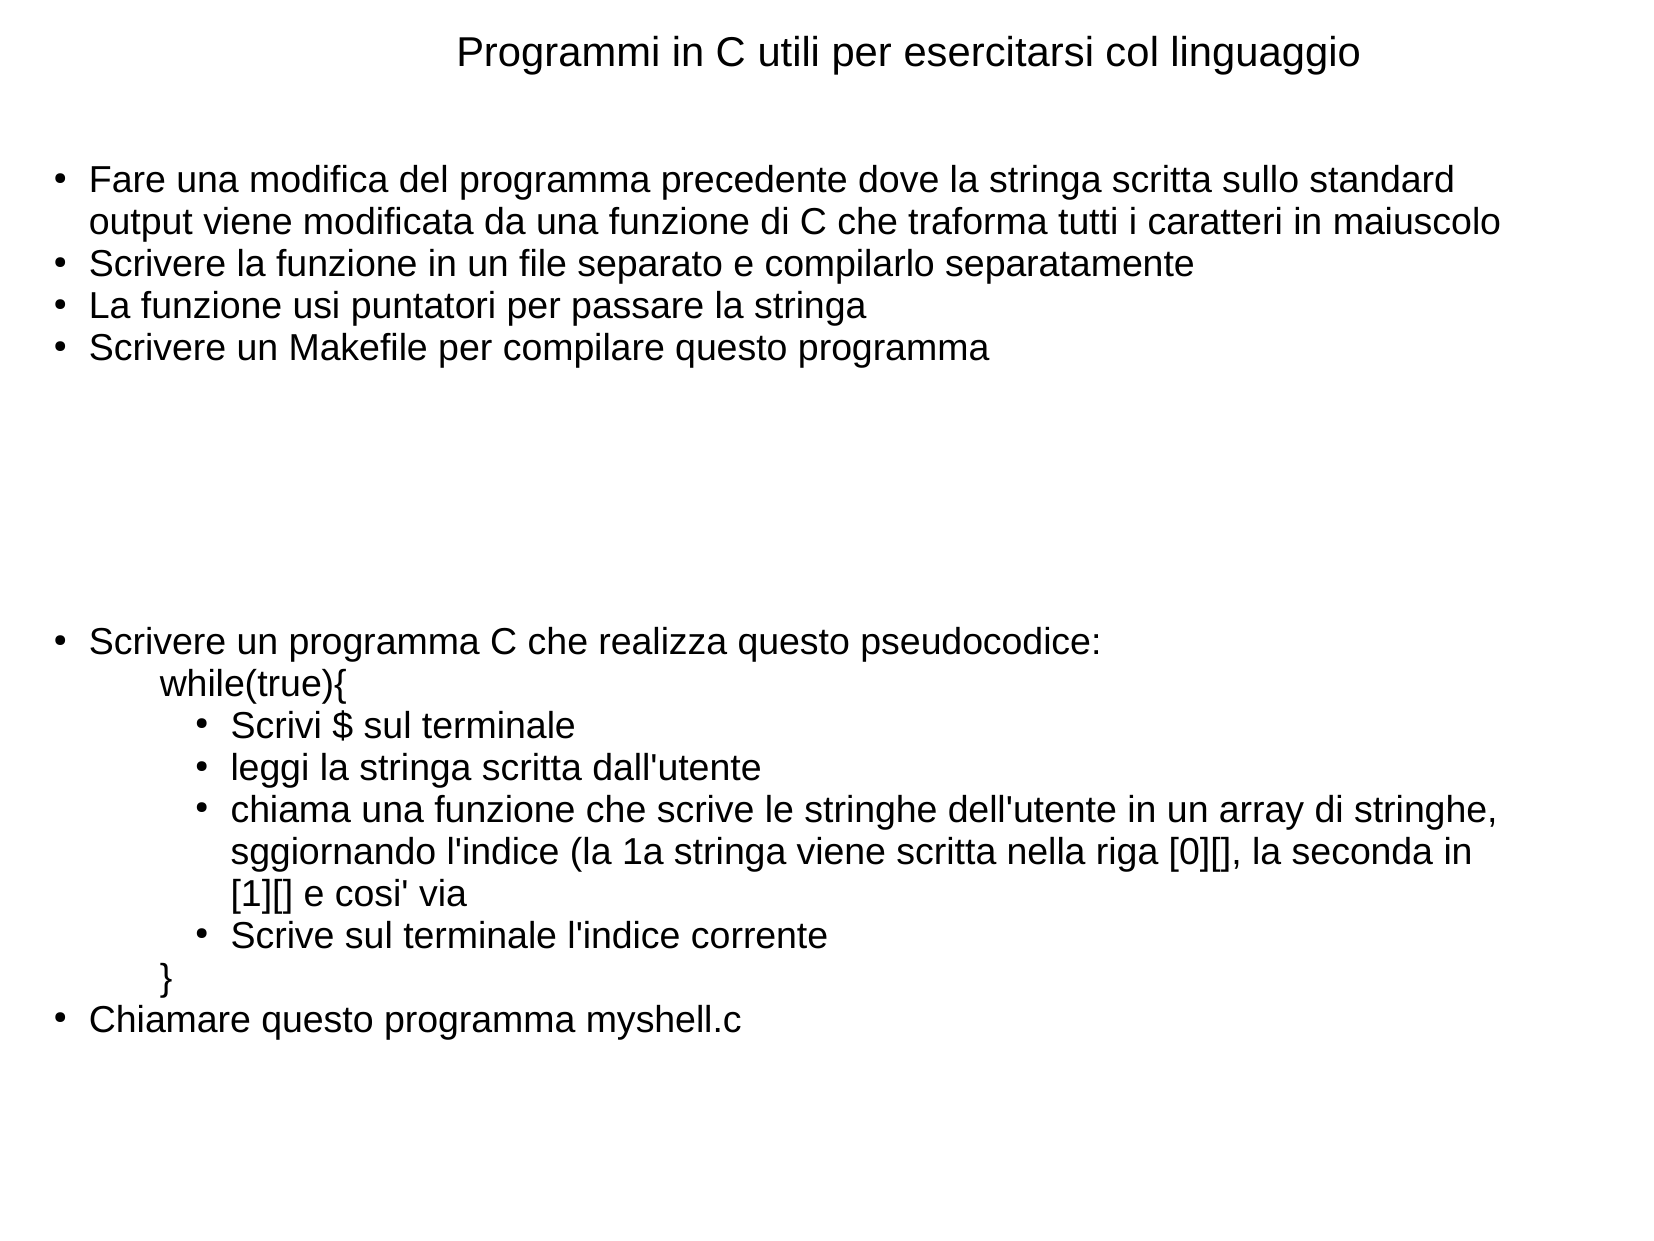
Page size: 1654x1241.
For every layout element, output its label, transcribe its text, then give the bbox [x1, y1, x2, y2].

text_box Programmi in C utili per esercitarsi col linguaggio [406, 20, 1396, 83]
text_box Fare una modifica del programma precedente dove la stringa scritta sullo standard output viene modificata da una funzione di C che traforma tutti i caratteri in maiuscolo Scrivere la funzione in un file separato e compilarlo separatamente La funzione usi puntatori per passare la stringa Scrivere un Makefile per compilare questo programma Scrivere un programma C che realizza questo pseudocodice: while(true){ Scrivi $ sul terminale leggi la stringa scritta dall'utente chiama una funzione che scrive le stringhe dell'utente in un array di stringhe, sggiornando l'indice (la 1a stringa viene scritta nella riga [0][], la seconda in [1][] e cosi' via Scrive sul terminale l'indice corrente } Chiamare questo programma myshell.c [38, 109, 1524, 1090]
